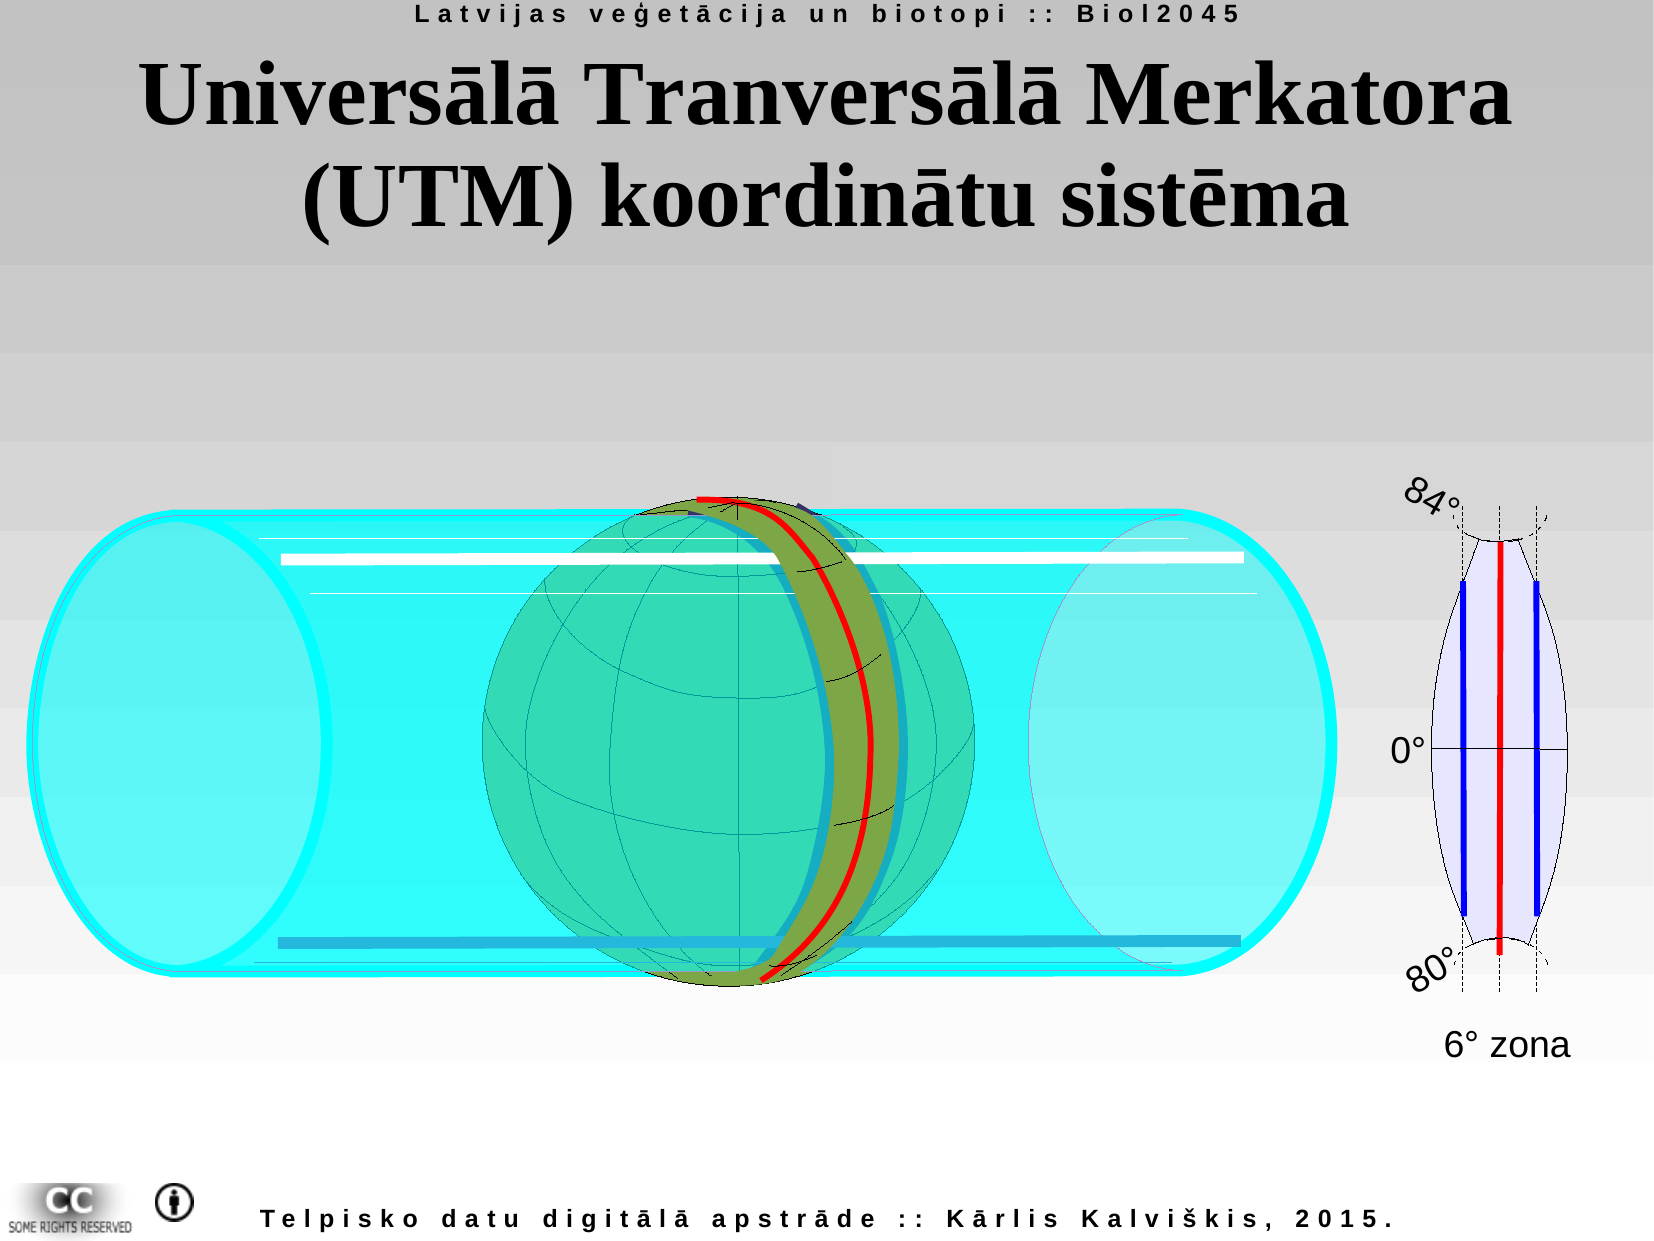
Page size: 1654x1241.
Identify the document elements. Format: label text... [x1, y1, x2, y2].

text_box [1431, 749, 1460, 911]
text_box 84° [1397, 467, 1468, 533]
text_box 6° zona [1443, 1023, 1571, 1066]
text_box [1431, 590, 1460, 748]
picture [0, 287, 1654, 1241]
text_box [32, 497, 1332, 987]
text_box 0° [1390, 729, 1427, 772]
title Universālā Tranversālā Merkatora (UTM) koordinātu sistēma [0, 1, 1654, 287]
text_box [1540, 594, 1568, 912]
text_box [1462, 749, 1497, 944]
text_box [1463, 538, 1535, 748]
text_box 80° [1398, 937, 1469, 1003]
text_box [1503, 749, 1539, 946]
